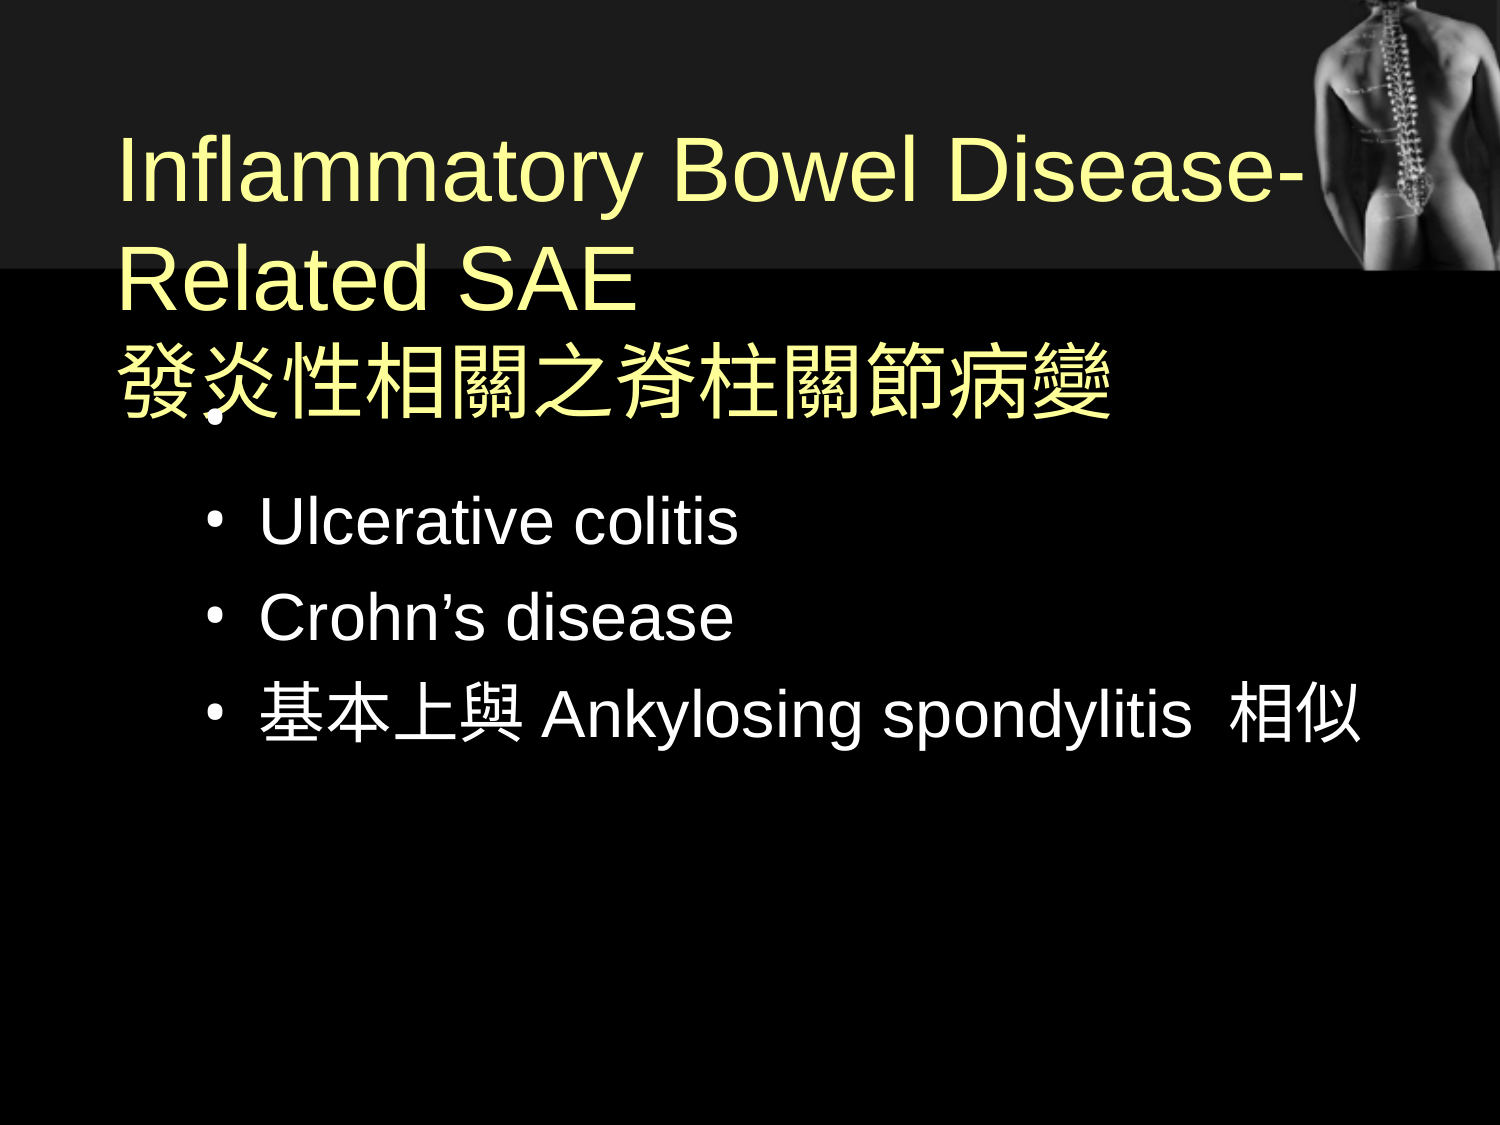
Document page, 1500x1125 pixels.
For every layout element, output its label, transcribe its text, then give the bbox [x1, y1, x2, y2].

title Inflammatory Bowel Disease-Related SAE 發炎性相關之脊柱關節病變 [100, 101, 1388, 202]
list Ulcerative colitis Crohn’s disease 基本上與Ankylosing spondylitis 相似 [187, 362, 1476, 1063]
